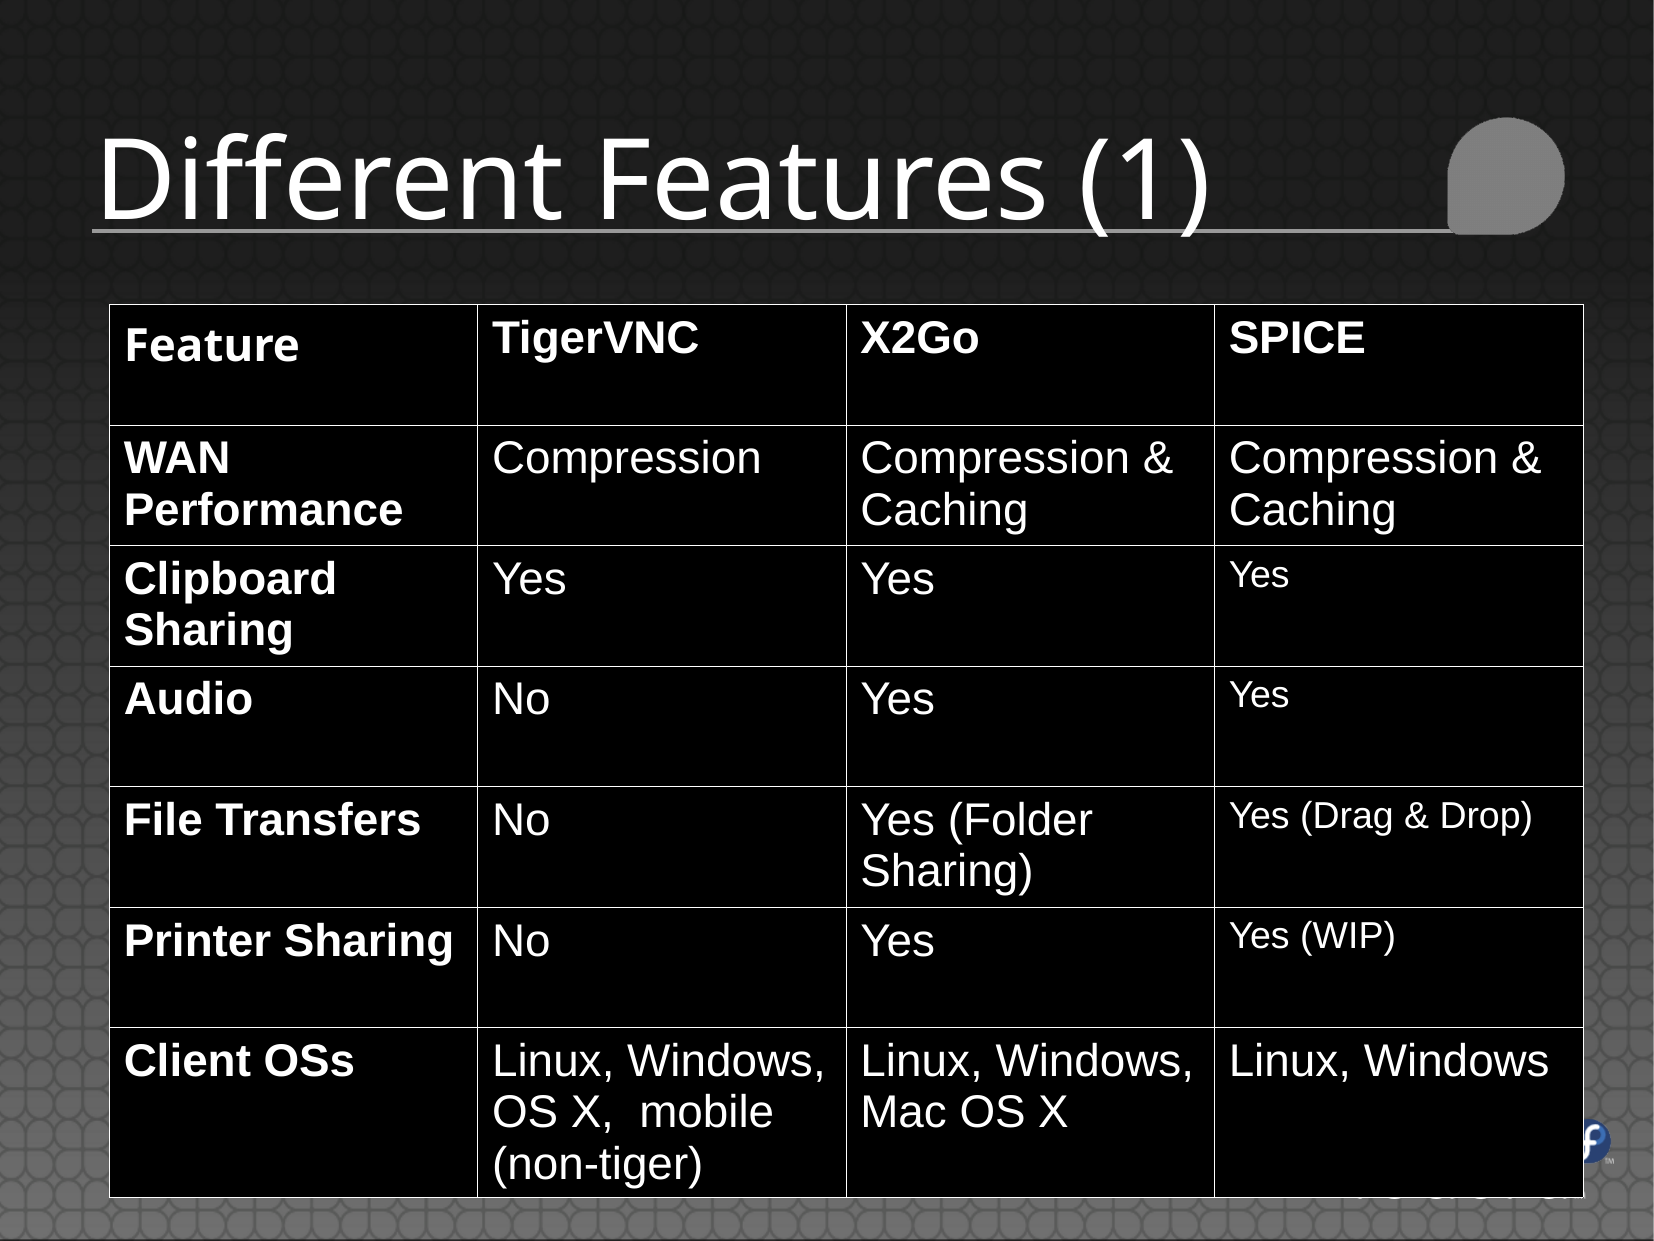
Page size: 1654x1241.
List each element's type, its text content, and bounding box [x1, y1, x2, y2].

table_cell Yes (Drag & Drop) [1215, 787, 1583, 907]
table_cell Compression & Caching [847, 426, 1214, 545]
table_cell No [478, 908, 846, 1027]
table_cell Compression & Caching [1215, 426, 1583, 545]
table_cell Clipboard Sharing [110, 546, 477, 666]
table_header X2Go [847, 305, 1214, 425]
table_cell Linux, Windows [1215, 1028, 1583, 1197]
table_cell Client OSs [110, 1028, 477, 1197]
table_cell Yes [847, 667, 1214, 786]
table_cell Printer Sharing [110, 908, 477, 1027]
table_cell WAN Performance [110, 426, 477, 545]
table_header SPICE [1215, 305, 1583, 425]
table_cell Audio [110, 667, 477, 786]
table_cell Yes [478, 546, 846, 666]
table_cell Yes [847, 908, 1214, 1027]
table_cell Yes [1215, 546, 1583, 666]
table_cell File Transfers [110, 787, 477, 907]
table_cell Linux, Windows, OS X, mobile (non-tiger) [478, 1028, 846, 1197]
title Different Features (1) [94, 100, 1426, 251]
table_cell Linux, Windows, Mac OS X [847, 1028, 1214, 1197]
table_header TigerVNC [478, 305, 846, 425]
table_cell Compression [478, 426, 846, 545]
table_cell Yes (WIP) [1215, 908, 1583, 1027]
table_header Feature [110, 305, 477, 425]
table_cell Yes [1215, 667, 1583, 786]
table_cell Yes [847, 546, 1214, 666]
table_cell No [478, 787, 846, 907]
picture [0, 0, 1654, 1241]
table_cell No [478, 667, 846, 786]
table_cell Yes (Folder Sharing) [847, 787, 1214, 907]
